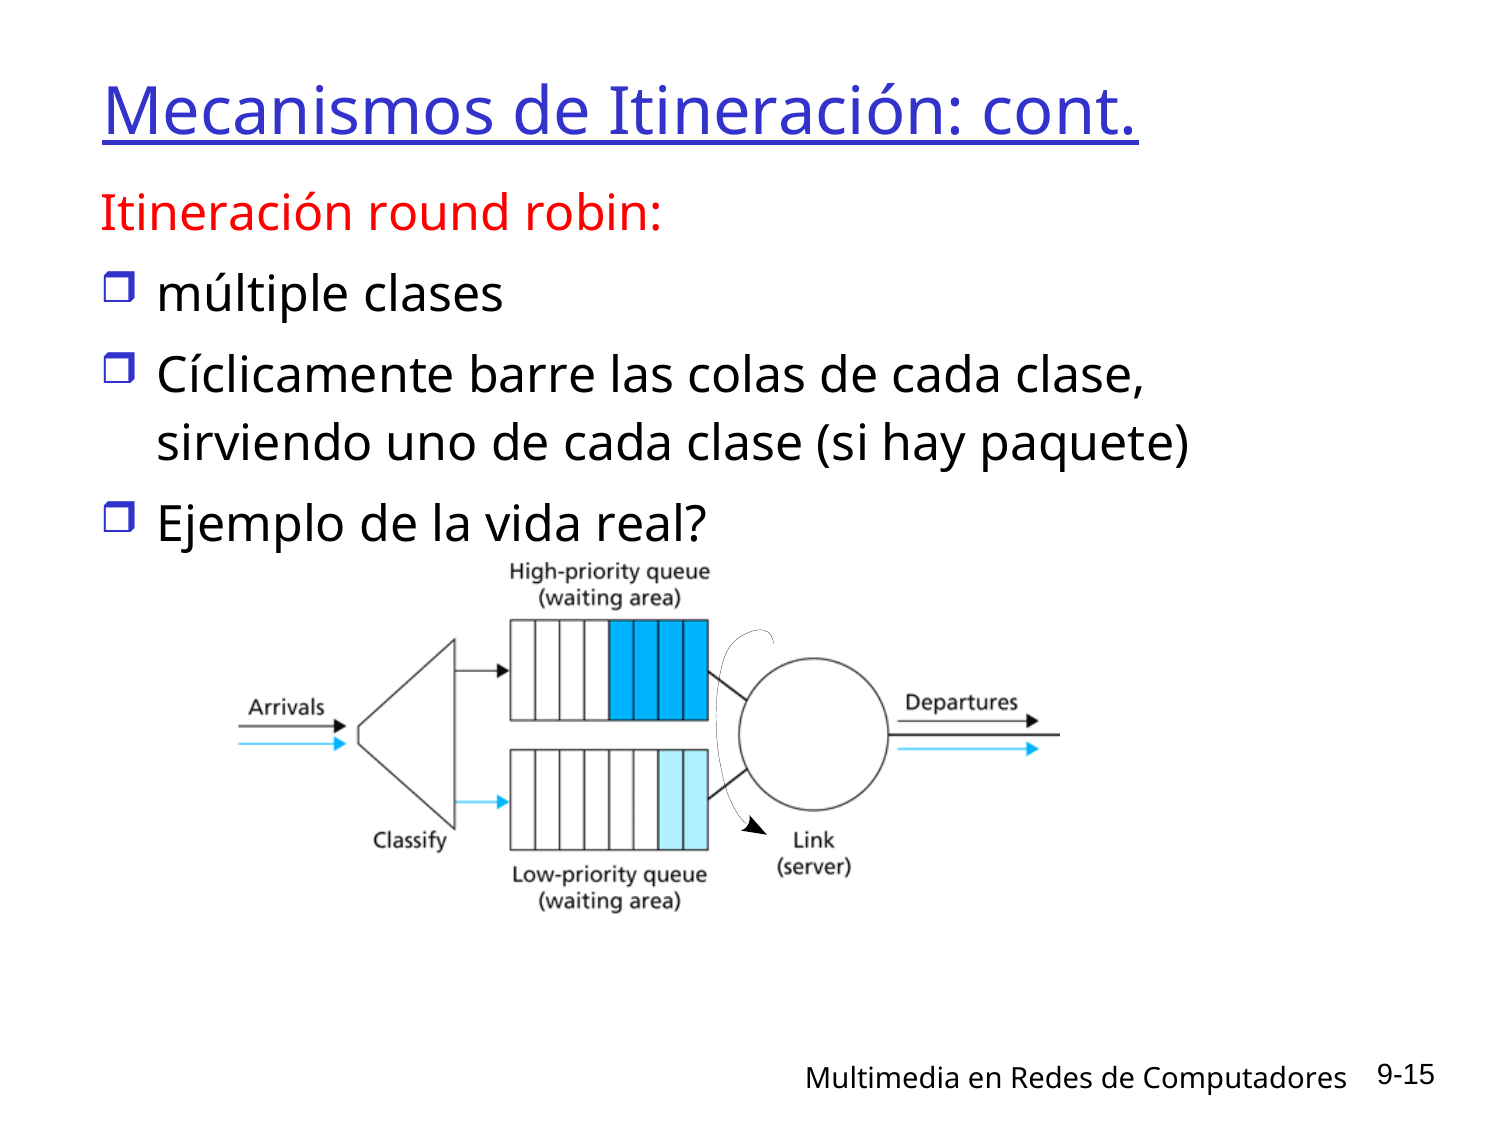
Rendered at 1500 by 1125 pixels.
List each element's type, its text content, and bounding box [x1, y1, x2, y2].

title Mecanismos de Itineración: cont. [87, 37, 1363, 181]
picture [187, 562, 1060, 976]
list Itineración round robin: múltiple clases Cíclicamente barre las colas de cada clase, sirviendo uno de cada clase (si hay paquete) Ejemplo de la vida real? [85, 169, 1361, 516]
